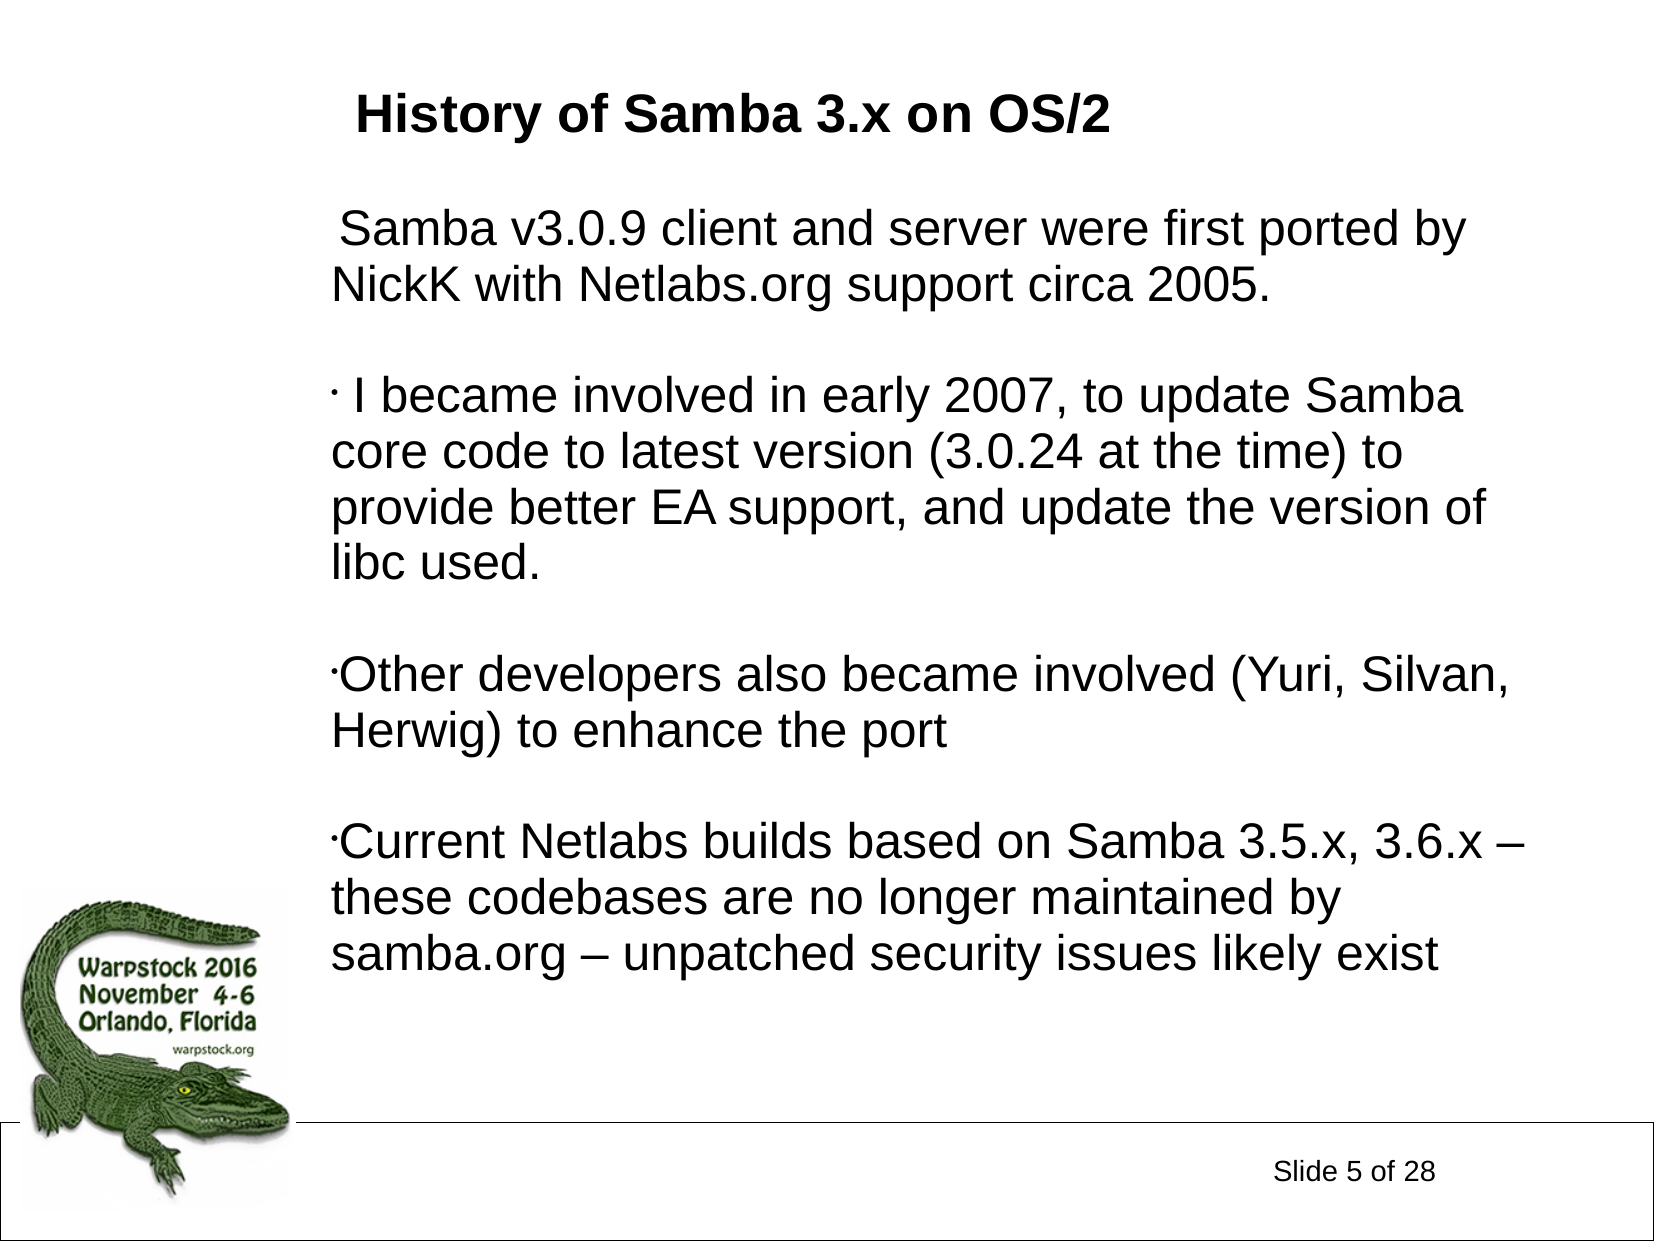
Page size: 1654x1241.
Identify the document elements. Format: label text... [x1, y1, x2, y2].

picture [20, 888, 296, 1211]
title History of Samba 3.x on OS/2 [324, 49, 1571, 178]
subtitle Samba v3.0.9 client and server were first ported by NickK with Netlabs.org support circa 2005. I became involved in early 2007, to update Samba core code to latest version (3.0.24 at the time) to provide better EA support, and update the version of libc used. Other developers also became involved (Yuri, Silvan, Herwig) to enhance the port Current Netlabs builds based on Samba 3.5.x, 3.6.x – these codebases are no longer maintained by samba.org – unpatched security issues likely exist [318, 200, 1565, 1004]
